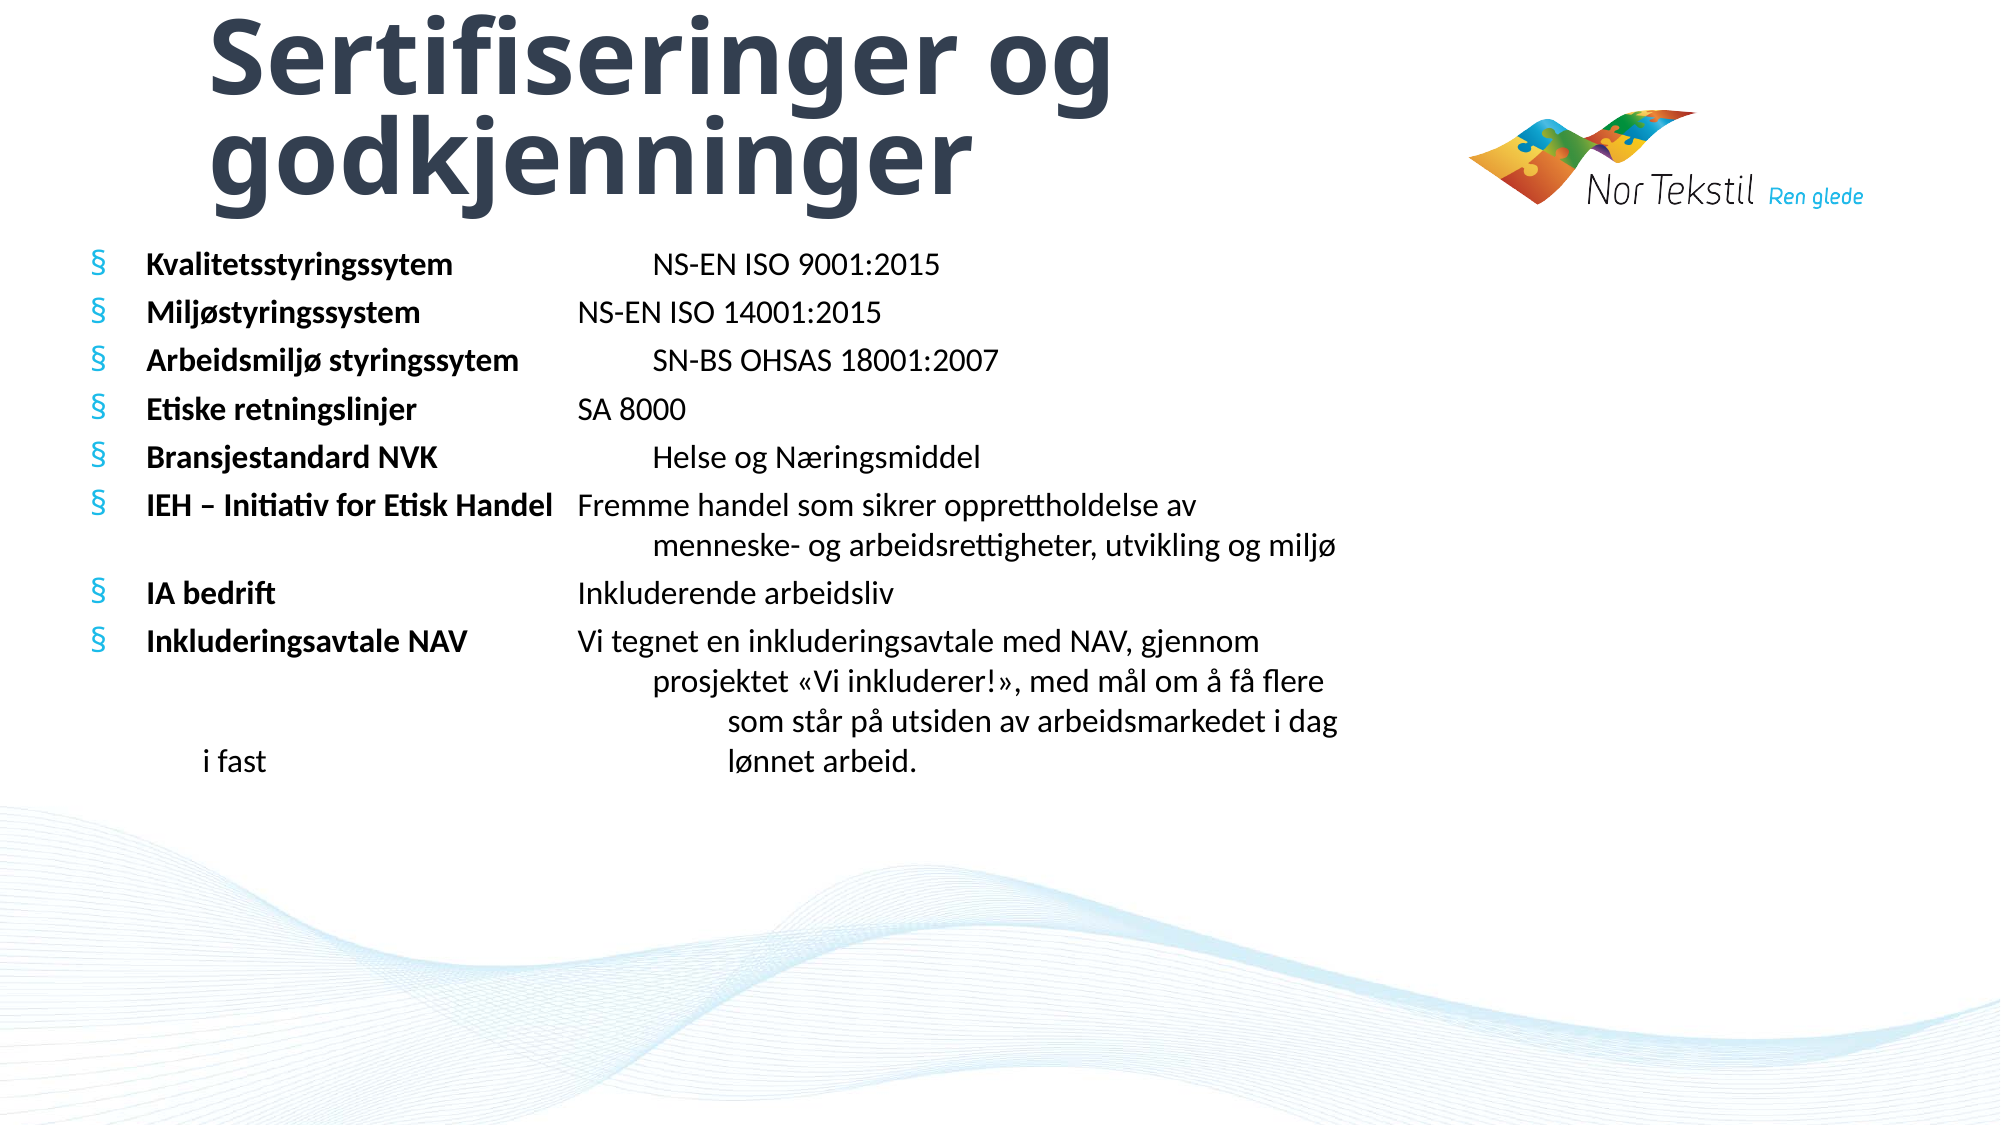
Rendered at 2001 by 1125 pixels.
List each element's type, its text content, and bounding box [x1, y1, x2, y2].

text_box Sertifiseringer og godkjenninger [193, 0, 1447, 230]
text_box Kvalitetsstyringssytem NS-EN ISO 9001:2015 Miljøstyringssystem NS-EN ISO 14001:2015 Arbeidsmiljø styringssytem SN-BS OHSAS 18001:2007 Etiske retningslinjer SA 8000 Bransjestandard NVK Helse og Næringsmiddel IEH – Initiativ for Etisk Handel Fremme handel som sikrer opprettholdelse av menneske- og arbeidsrettigheter, utvikling og miljø IA bedrift Inkluderende arbeidsliv Inkluderingsavtale NAV Vi tegnet en inkluderingsavtale med NAV, gjennom prosjektet «Vi inkluderer!», med mål om å få flere som står på utsiden av arbeidsmarkedet i dag i fast lønnet arbeid. [75, 234, 1360, 949]
text_box [193, 581, 1919, 1015]
